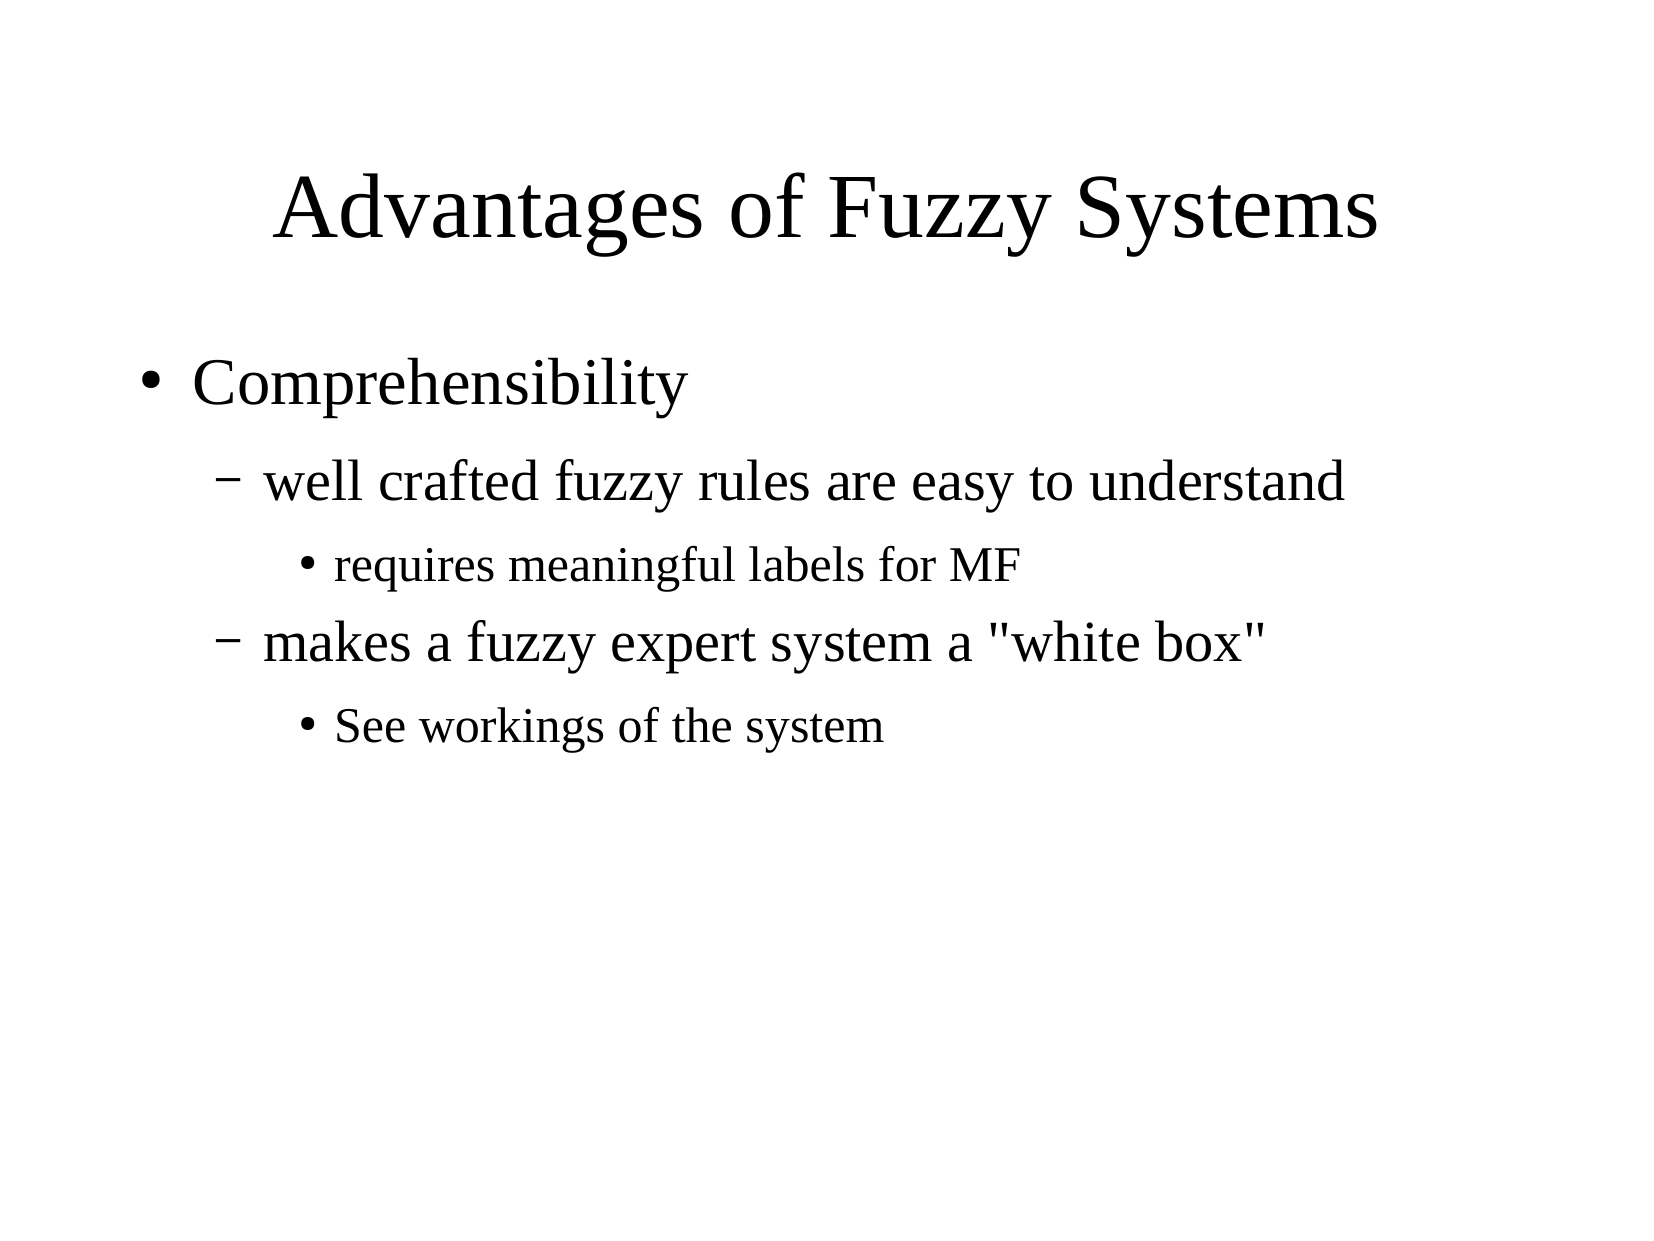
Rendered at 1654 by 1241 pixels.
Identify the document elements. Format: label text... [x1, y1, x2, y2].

title Advantages of Fuzzy Systems [121, 102, 1534, 311]
list Comprehensibility well crafted fuzzy rules are easy to understand requires meaningful labels for MF makes a fuzzy expert system a "white box" See workings of the system [121, 344, 1534, 1127]
